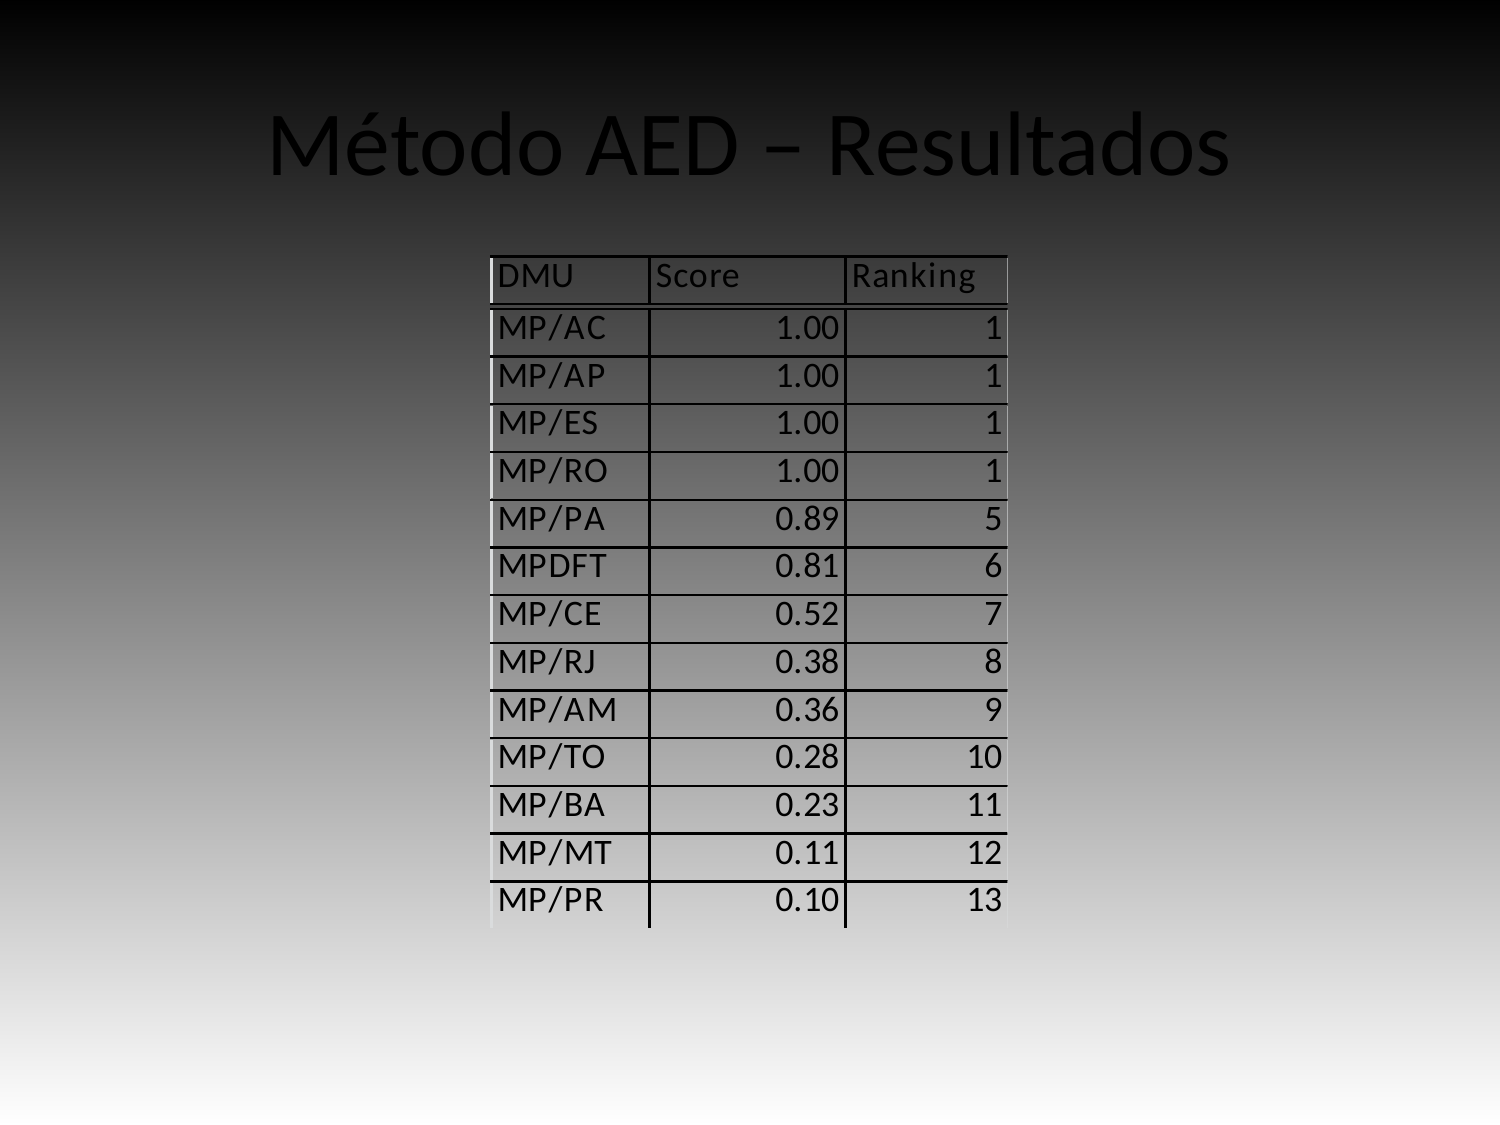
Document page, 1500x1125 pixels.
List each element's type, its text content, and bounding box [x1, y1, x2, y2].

picture [490, 255, 1010, 931]
title Método AED – Resultados [75, 45, 1425, 233]
